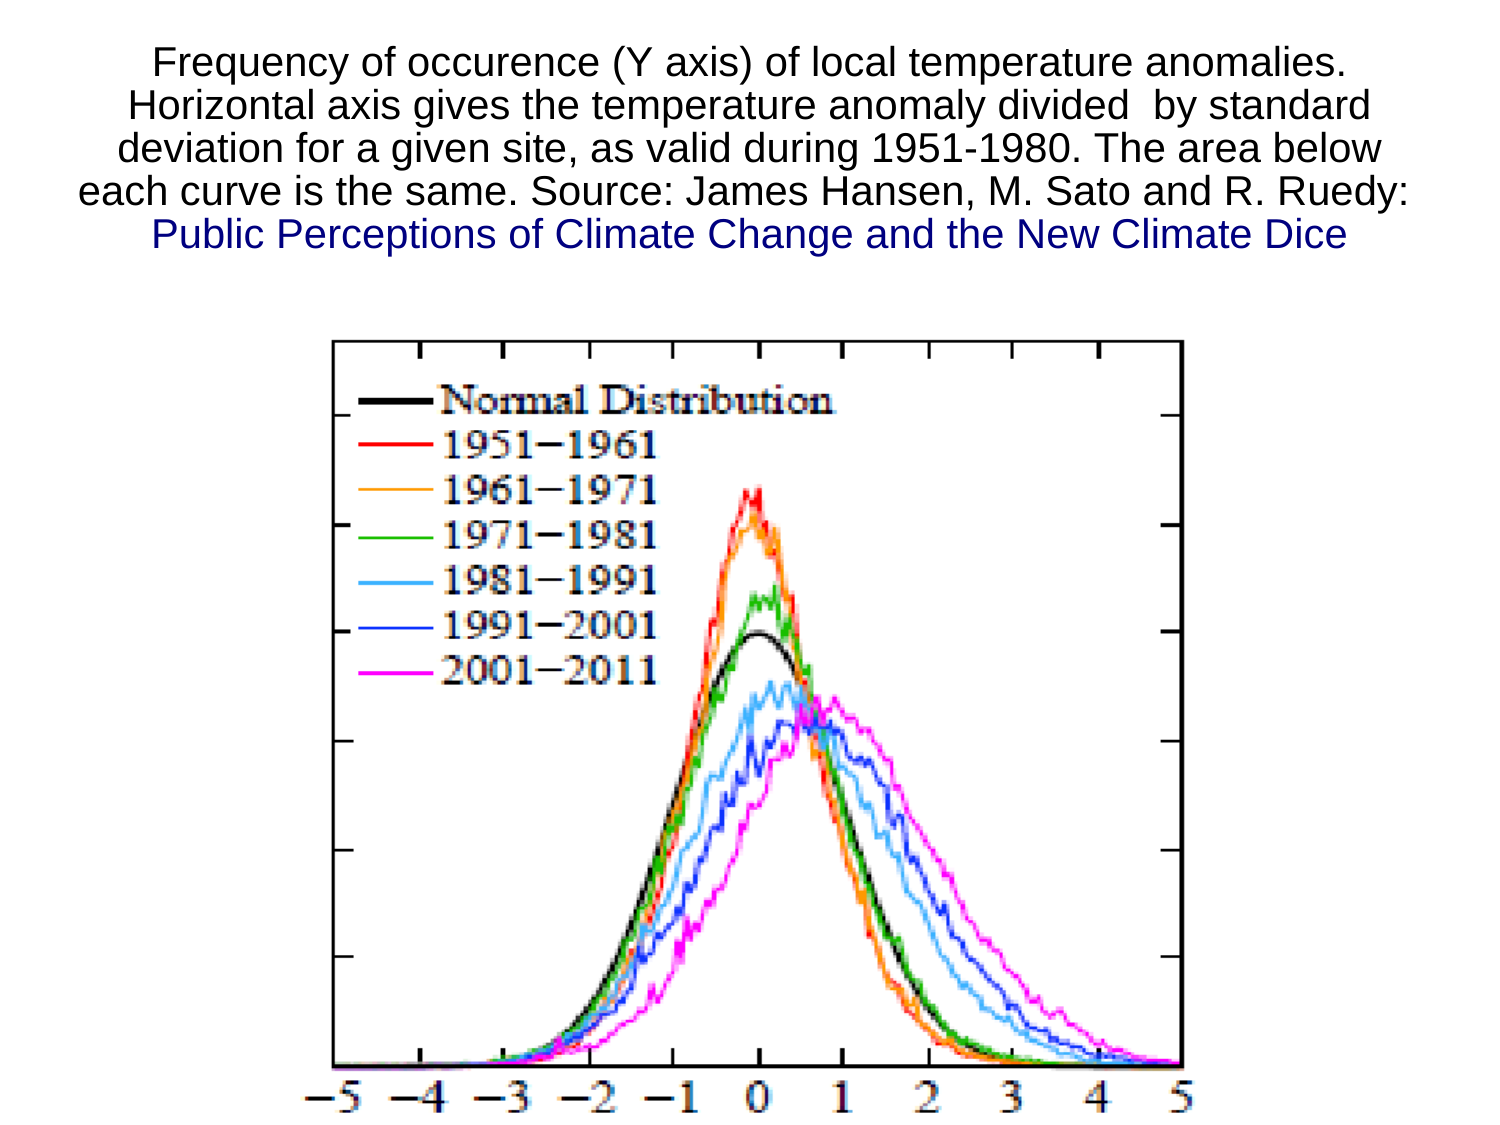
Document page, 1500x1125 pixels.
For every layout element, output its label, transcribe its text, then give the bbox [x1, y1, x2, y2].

title Frequency of occurence (Y axis) of local temperature anomalies. Horizontal axis gives the temperature anomaly divided by standard deviation for a given site, as valid during 1951-1980. The area below each curve is the same. Source: James Hansen, M. Sato and R. Ruedy: Public Perceptions of Climate Change and the New Climate Dice [75, 18, 1425, 282]
picture [296, 324, 1211, 1125]
